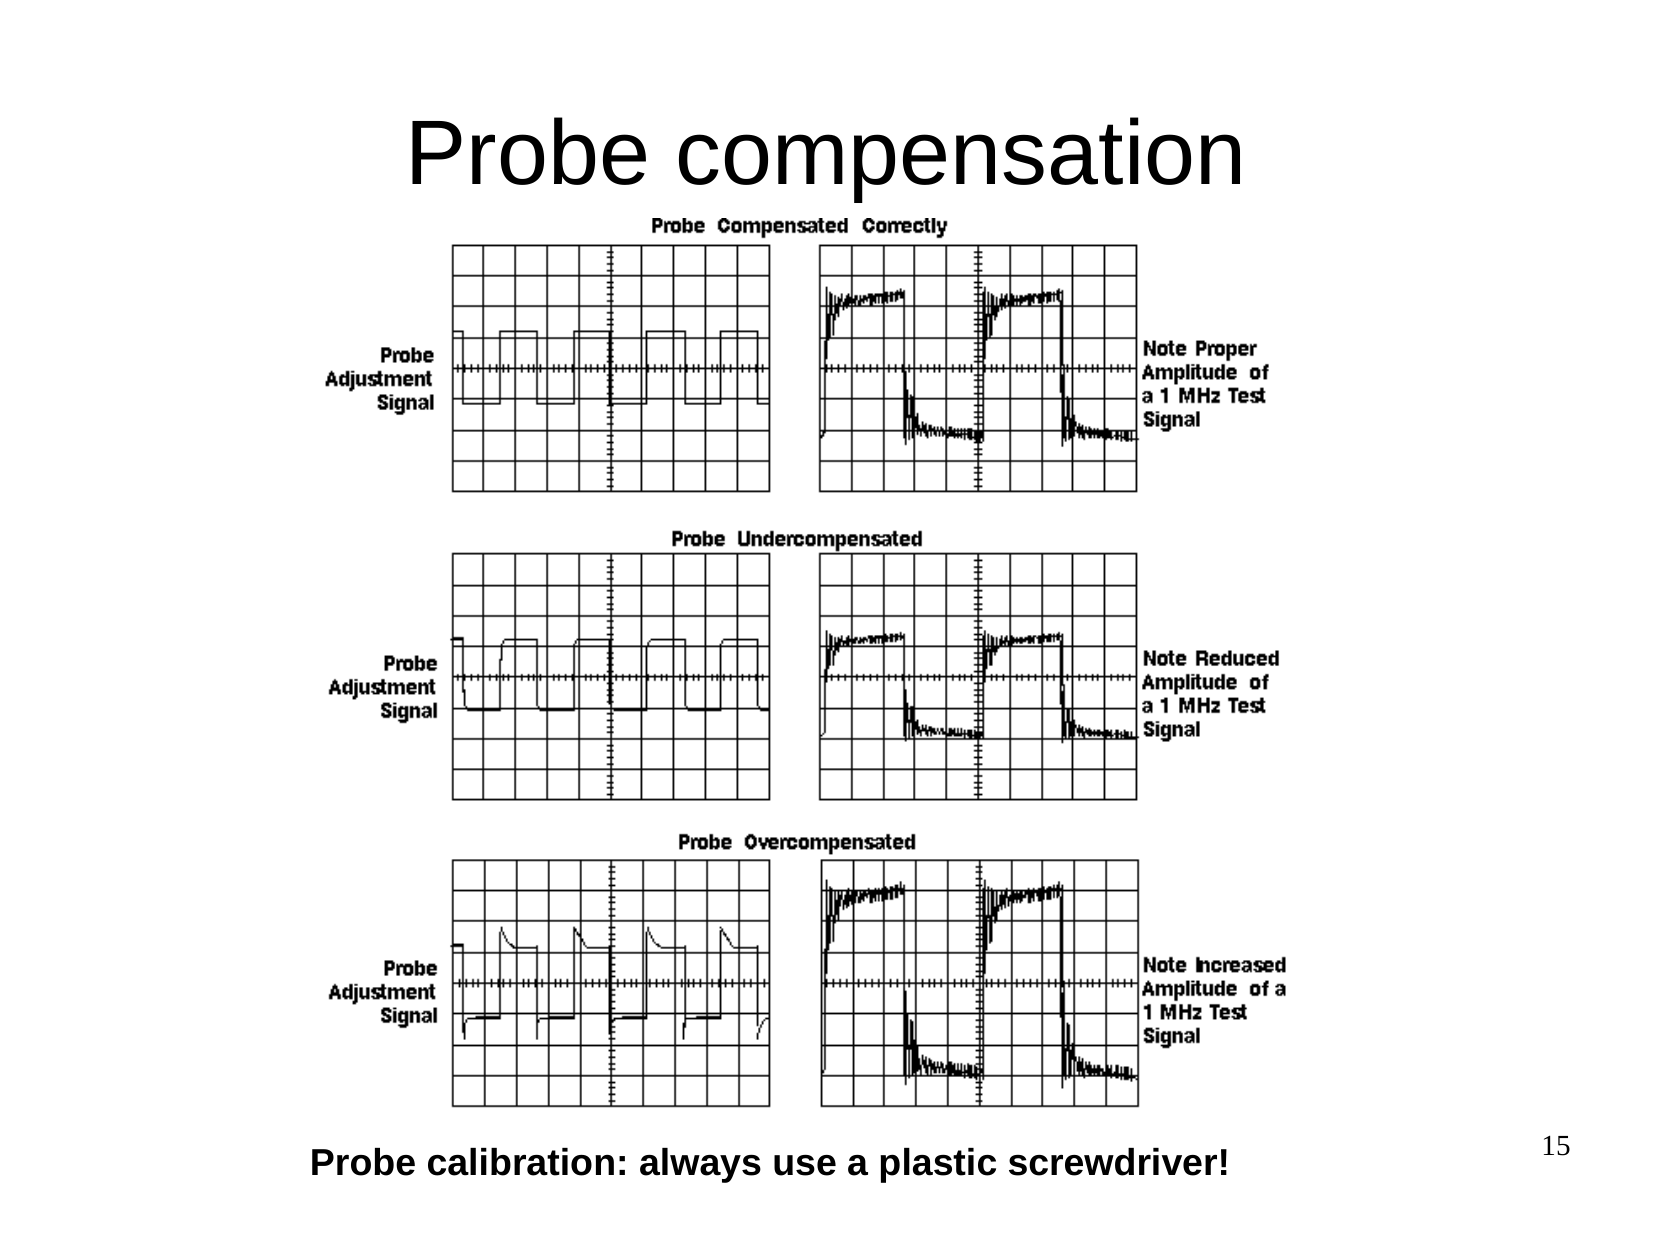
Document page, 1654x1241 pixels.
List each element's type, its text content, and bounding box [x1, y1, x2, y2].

picture [321, 218, 1306, 1109]
title Probe compensation [82, 49, 1571, 257]
text_box Probe calibration: always use a plastic screwdriver! [295, 1133, 1376, 1191]
